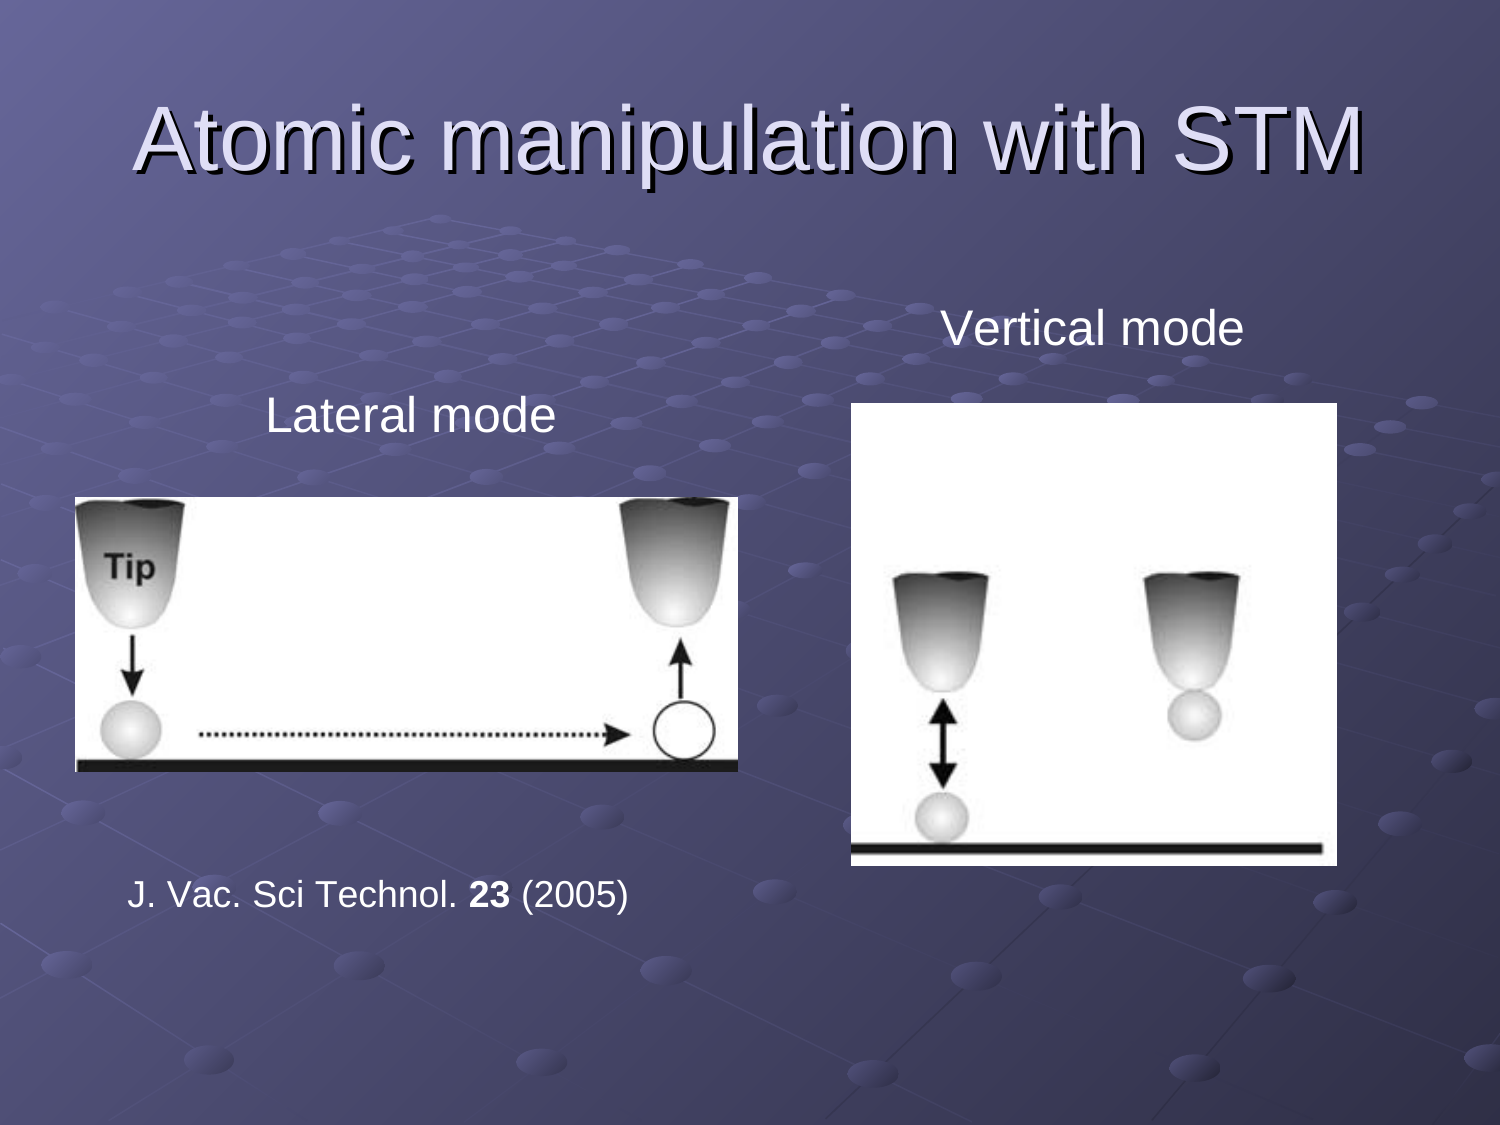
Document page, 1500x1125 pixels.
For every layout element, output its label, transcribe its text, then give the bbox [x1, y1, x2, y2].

title Atomic manipulation with STM [75, 45, 1426, 233]
picture [851, 403, 1337, 866]
picture [75, 497, 738, 772]
text_box Lateral mode [250, 374, 572, 451]
text_box J. Vac. Sci Technol. 23 (2005) [112, 862, 676, 923]
text_box Vertical mode [925, 287, 1261, 363]
